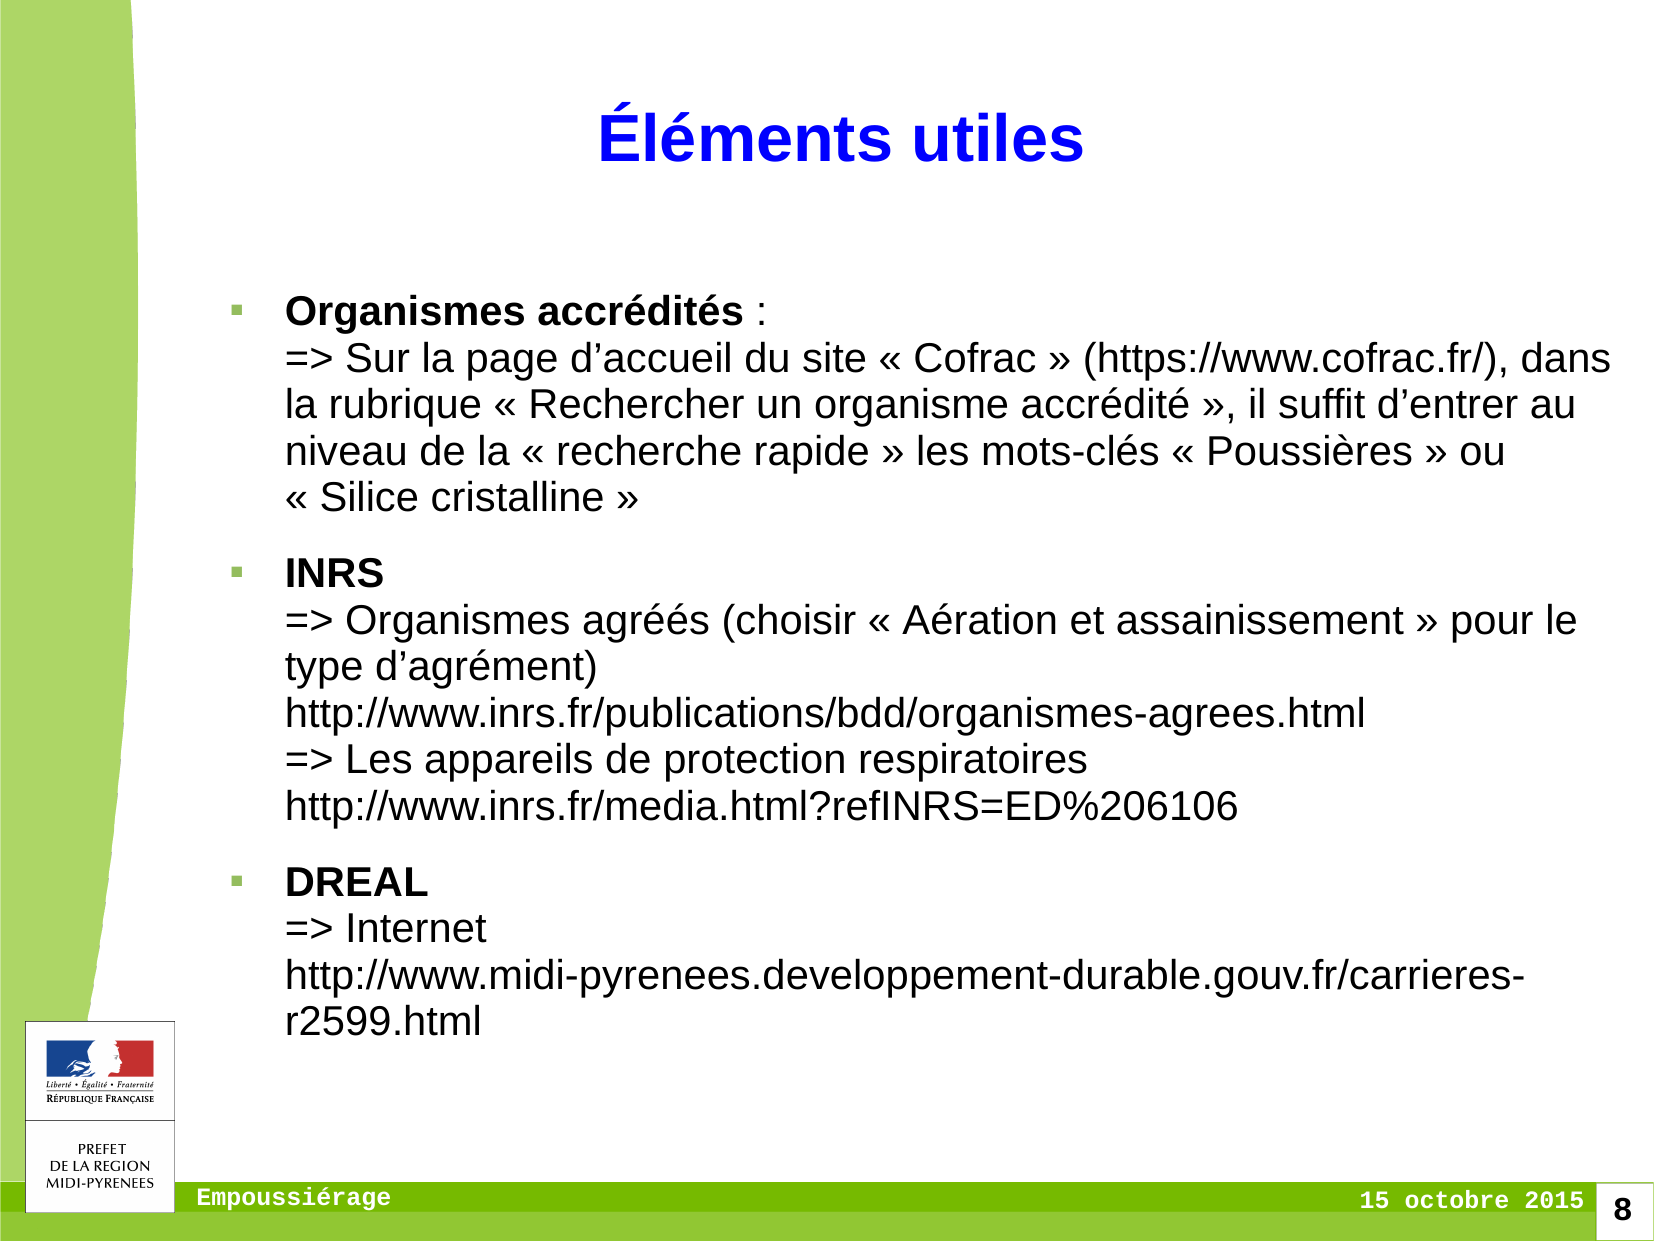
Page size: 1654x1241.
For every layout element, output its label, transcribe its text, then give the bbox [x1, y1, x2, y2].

list Organismes accrédités : => Sur la page d’accueil du site « Cofrac » (https://www.cofrac.fr/), dans la rubrique « Rechercher un organisme accrédité », il suffit d’entrer au niveau de la « recherche rapide » les mots-clés « Poussières » ou « Silice cristalline » INRS => Organismes agréés (choisir « Aération et assainissement » pour le type d’agrément) http://www.inrs.fr/publications/bdd/organismes-agrees.html => Les appareils de protection respiratoires http://www.inrs.fr/media.html?refINRS=ED%206106 DREAL => Internet http://www.midi-pyrenees.developpement-durable.gouv.fr/carrieres-r2599.html [143, 288, 1632, 1045]
title Éléments utiles [134, 34, 1548, 242]
picture [0, 0, 1654, 1241]
